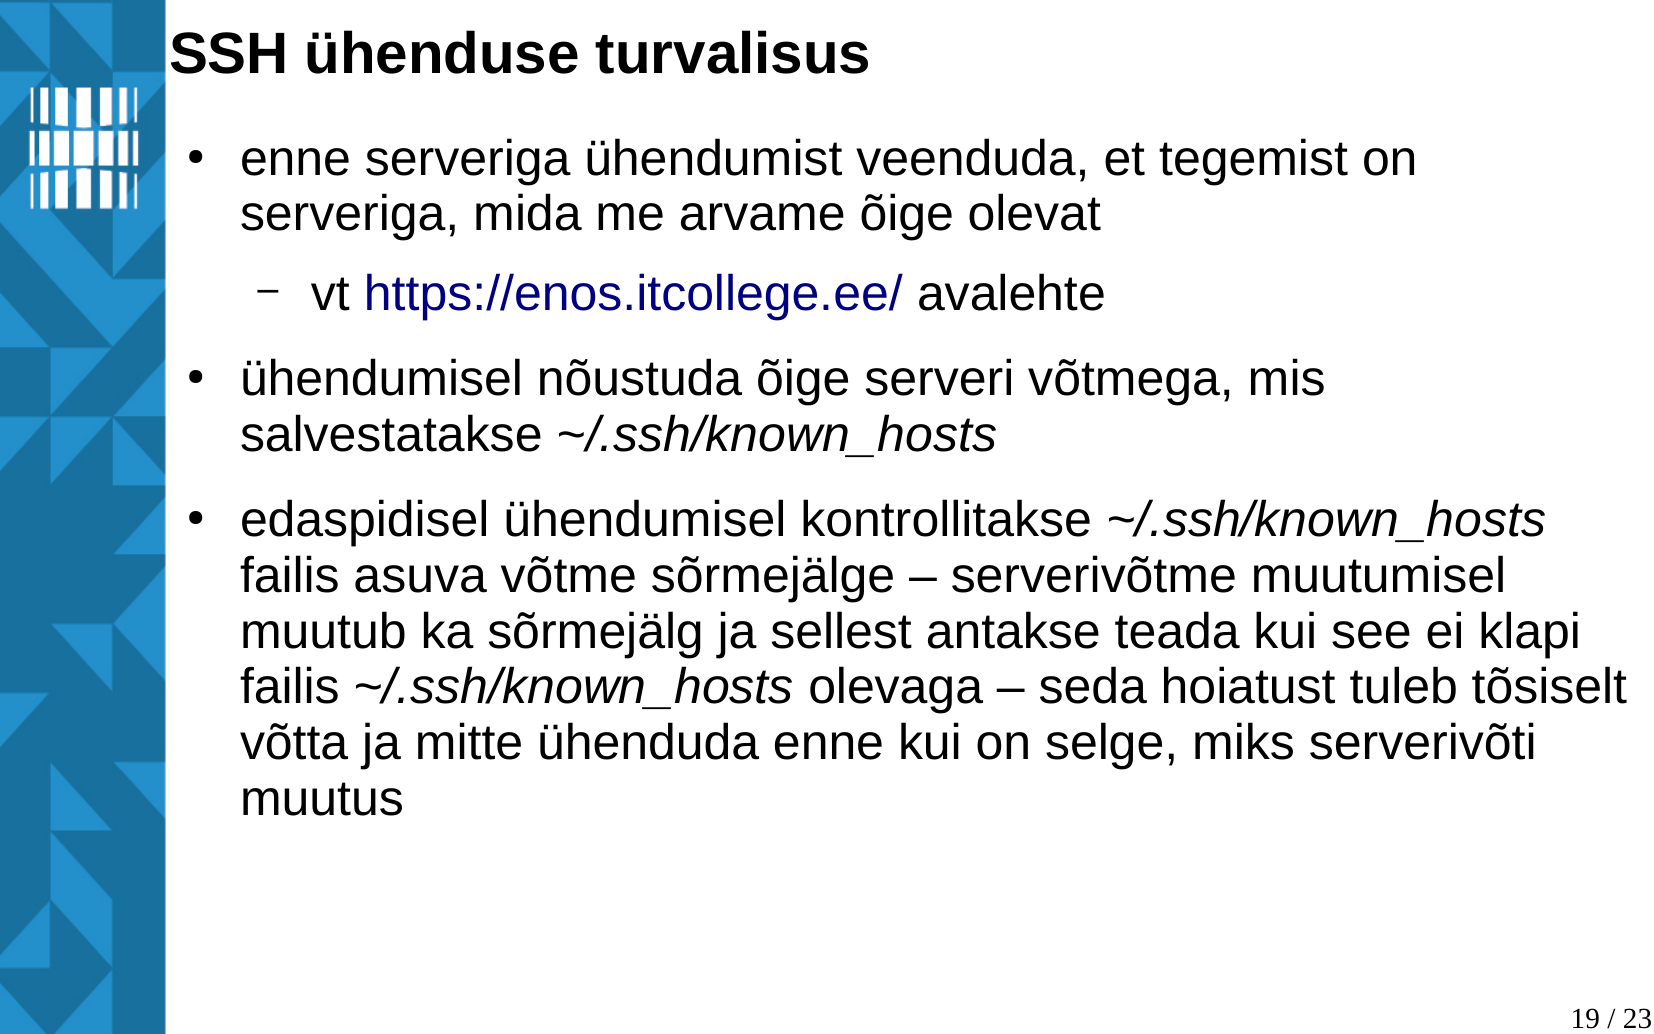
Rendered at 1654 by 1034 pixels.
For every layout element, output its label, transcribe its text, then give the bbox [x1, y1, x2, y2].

list enne serveriga ühendumist veenduda, et tegemist on serveriga, mida me arvame õige olevat vt https://enos.itcollege.ee/ avalehte ühendumisel nõustuda õige serveri võtmega, mis salvestatakse ~/.ssh/known_hosts edaspidisel ühendumisel kontrollitakse ~/.ssh/known_hosts failis asuva võtme sõrmejälge – serverivõtme muutumisel muutub ka sõrmejälg ja sellest antakse teada kui see ei klapi failis ~/.ssh/known_hosts olevaga – seda hoiatust tuleb tõsiselt võtta ja mitte ühenduda enne kui on selge, miks serverivõti muutus [169, 129, 1630, 997]
title SSH ühenduse turvalisus [169, 11, 1571, 95]
